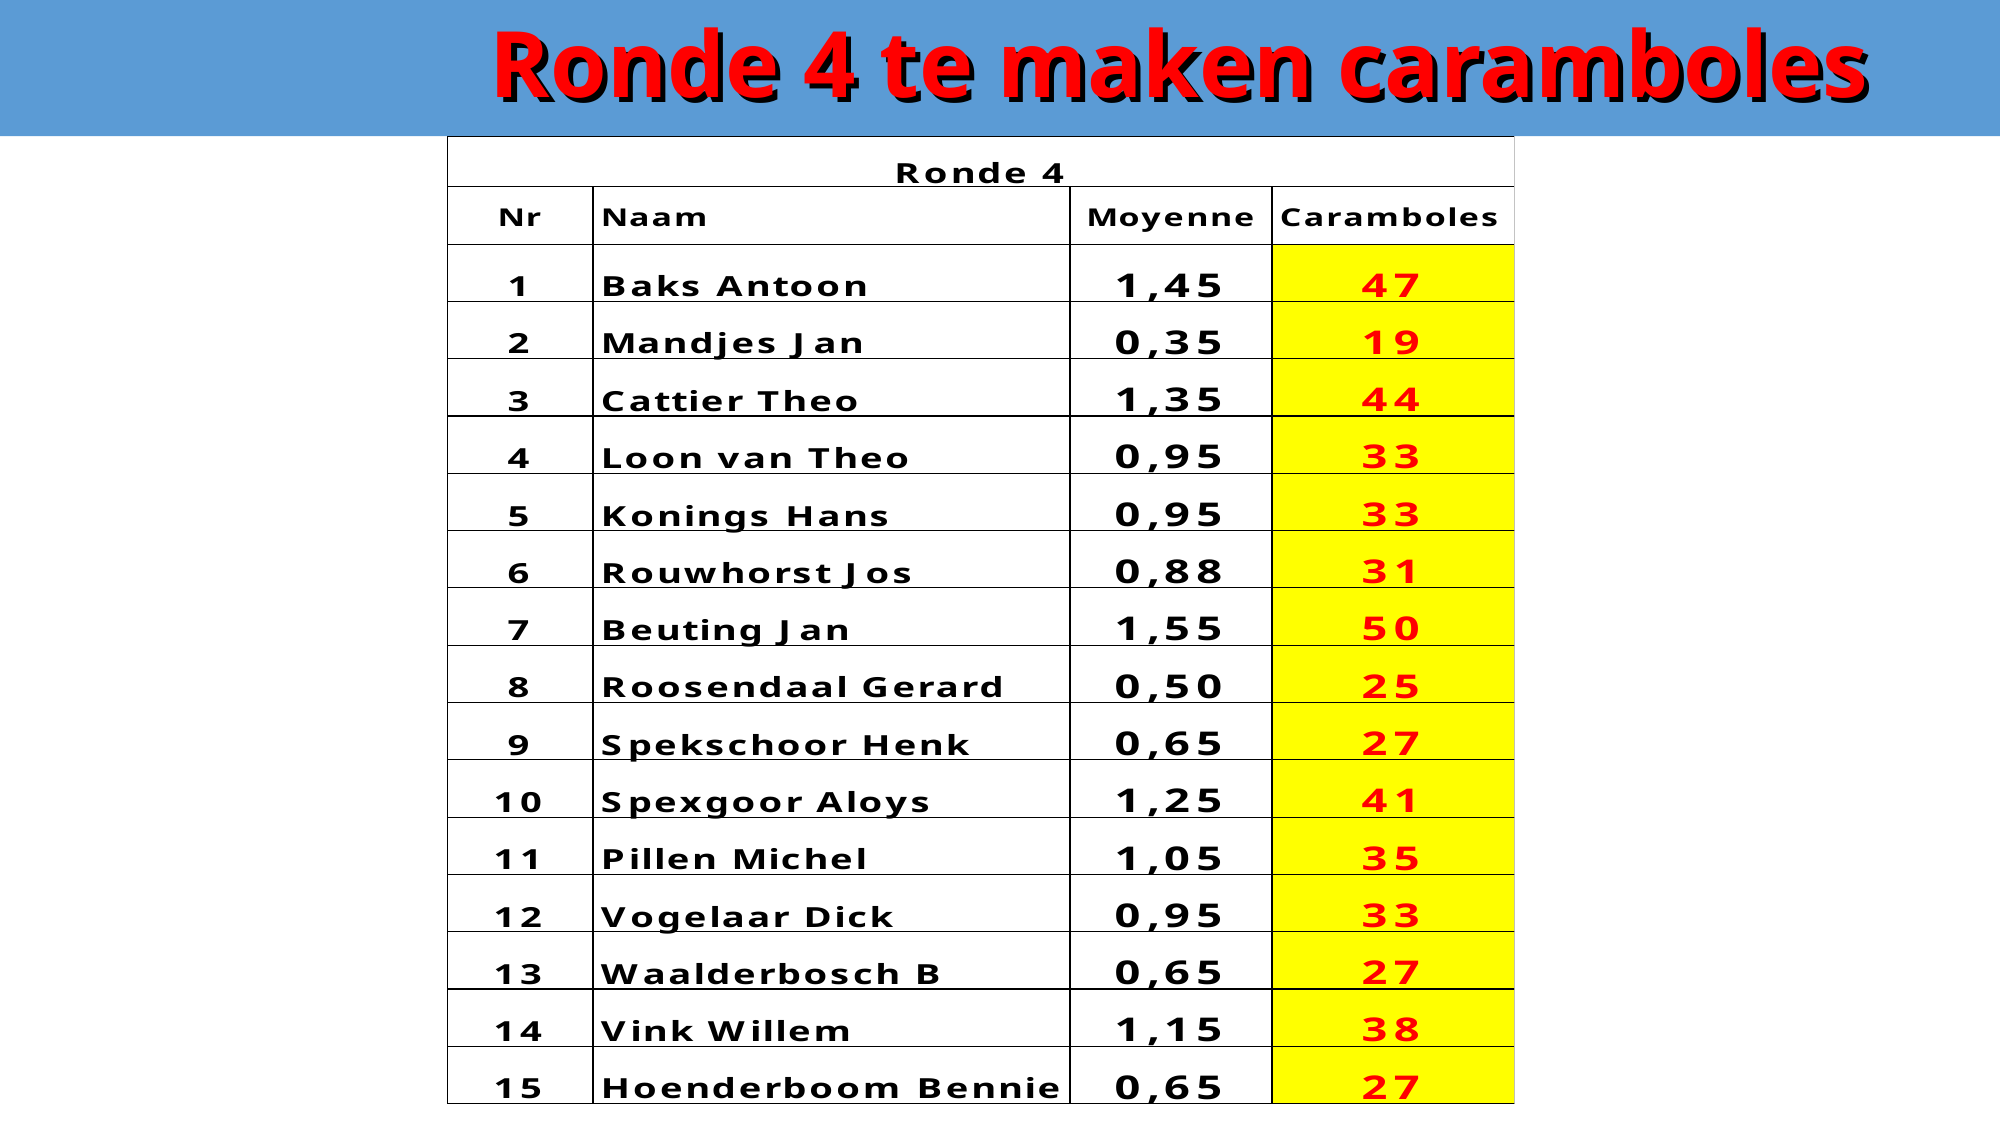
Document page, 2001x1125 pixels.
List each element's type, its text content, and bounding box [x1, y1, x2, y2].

picture [446, 136, 1516, 1105]
title Ronde 4 te maken caramboles [0, 0, 2000, 137]
